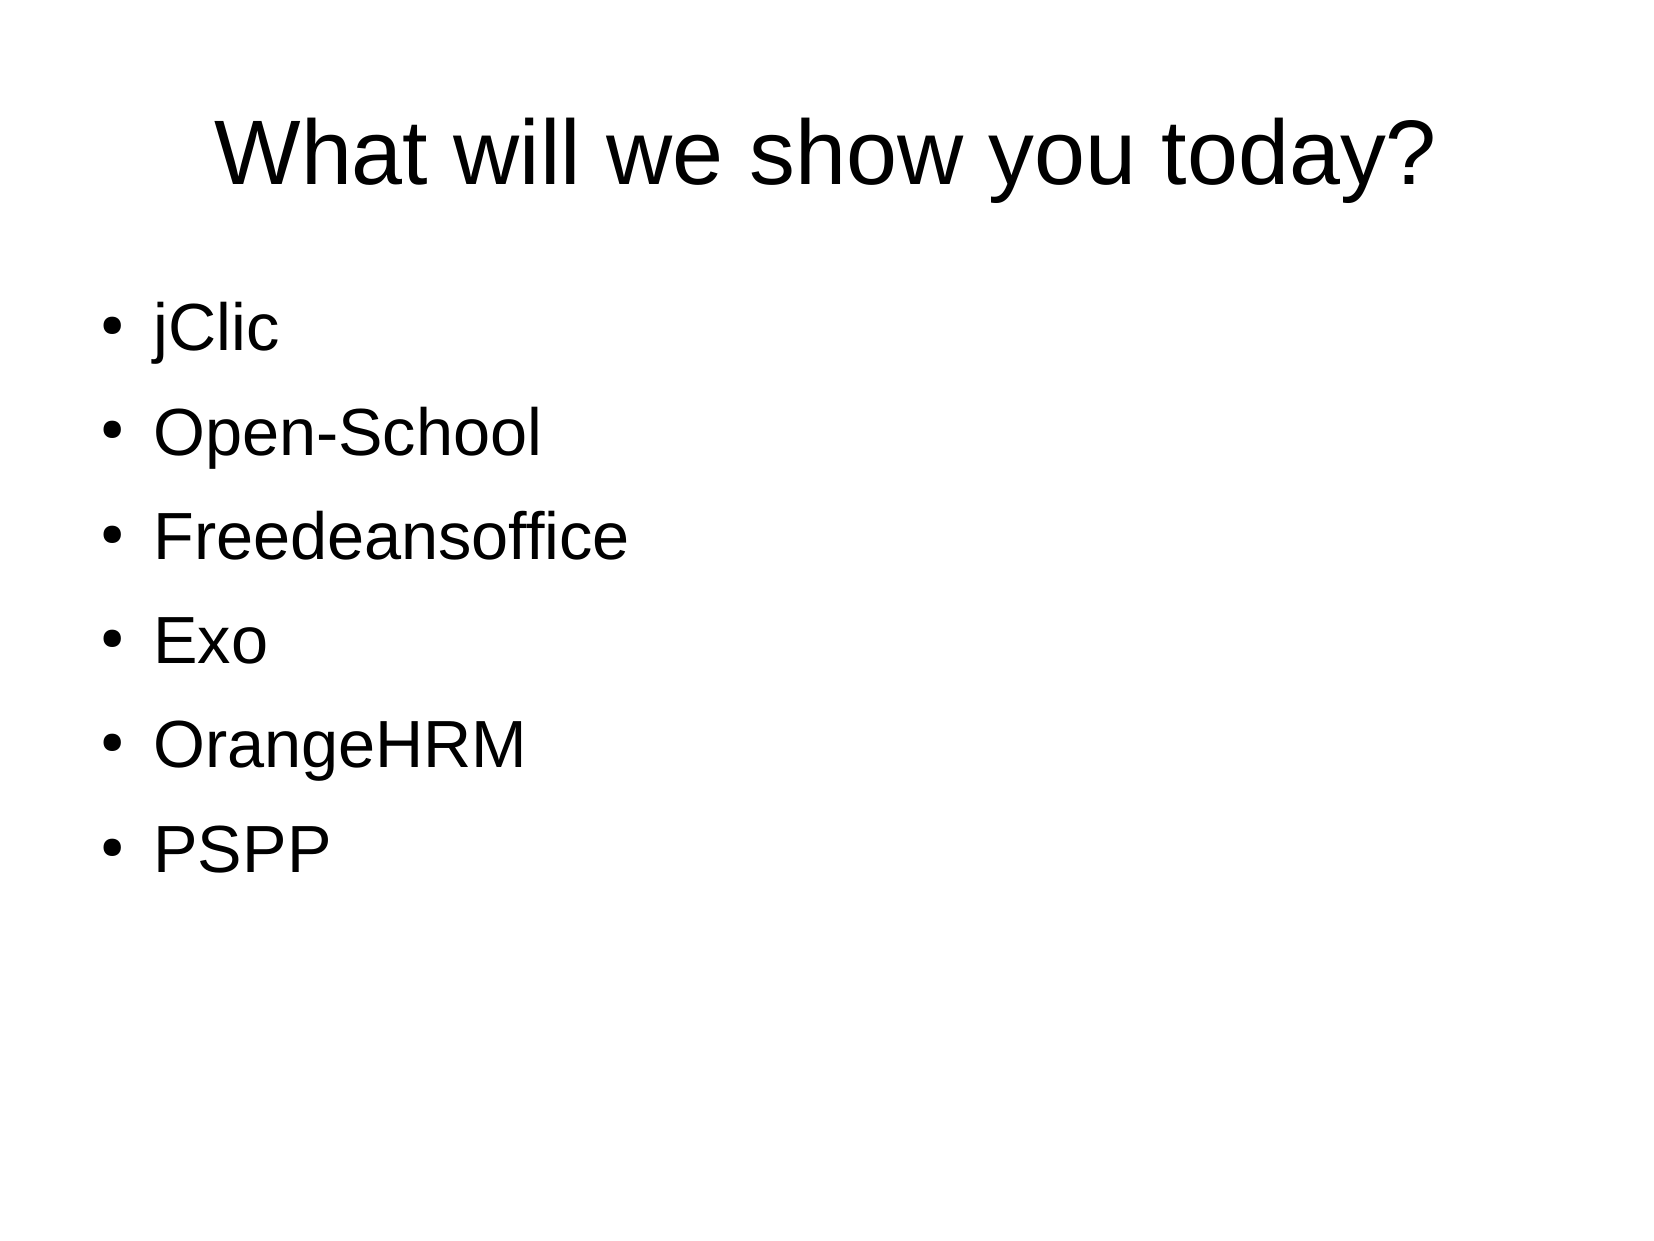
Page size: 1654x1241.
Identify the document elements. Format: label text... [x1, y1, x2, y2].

list jClic Open-School Freedeansoffice Exo OrangeHRM PSPP [82, 290, 1571, 1010]
title What will we show you today? [82, 49, 1571, 257]
